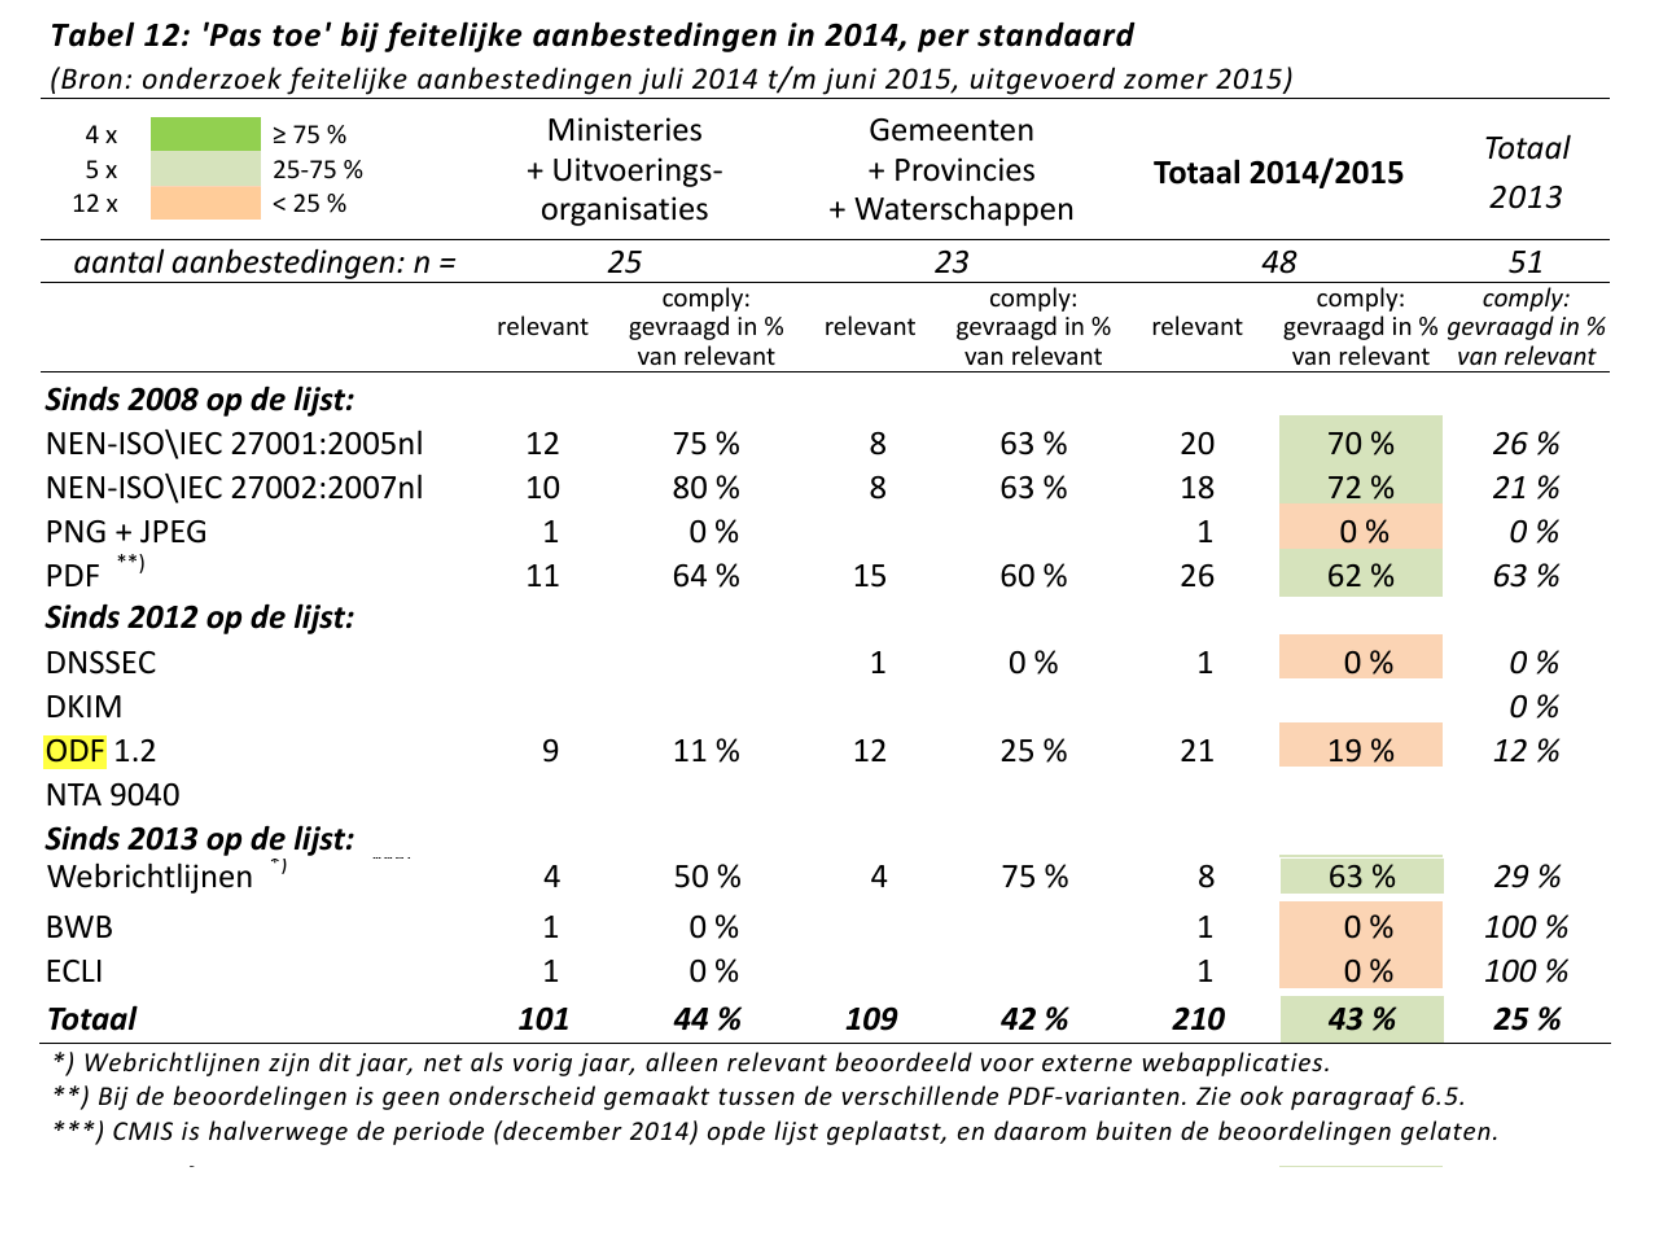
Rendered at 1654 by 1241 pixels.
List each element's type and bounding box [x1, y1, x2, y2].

picture [33, 11, 1619, 1175]
